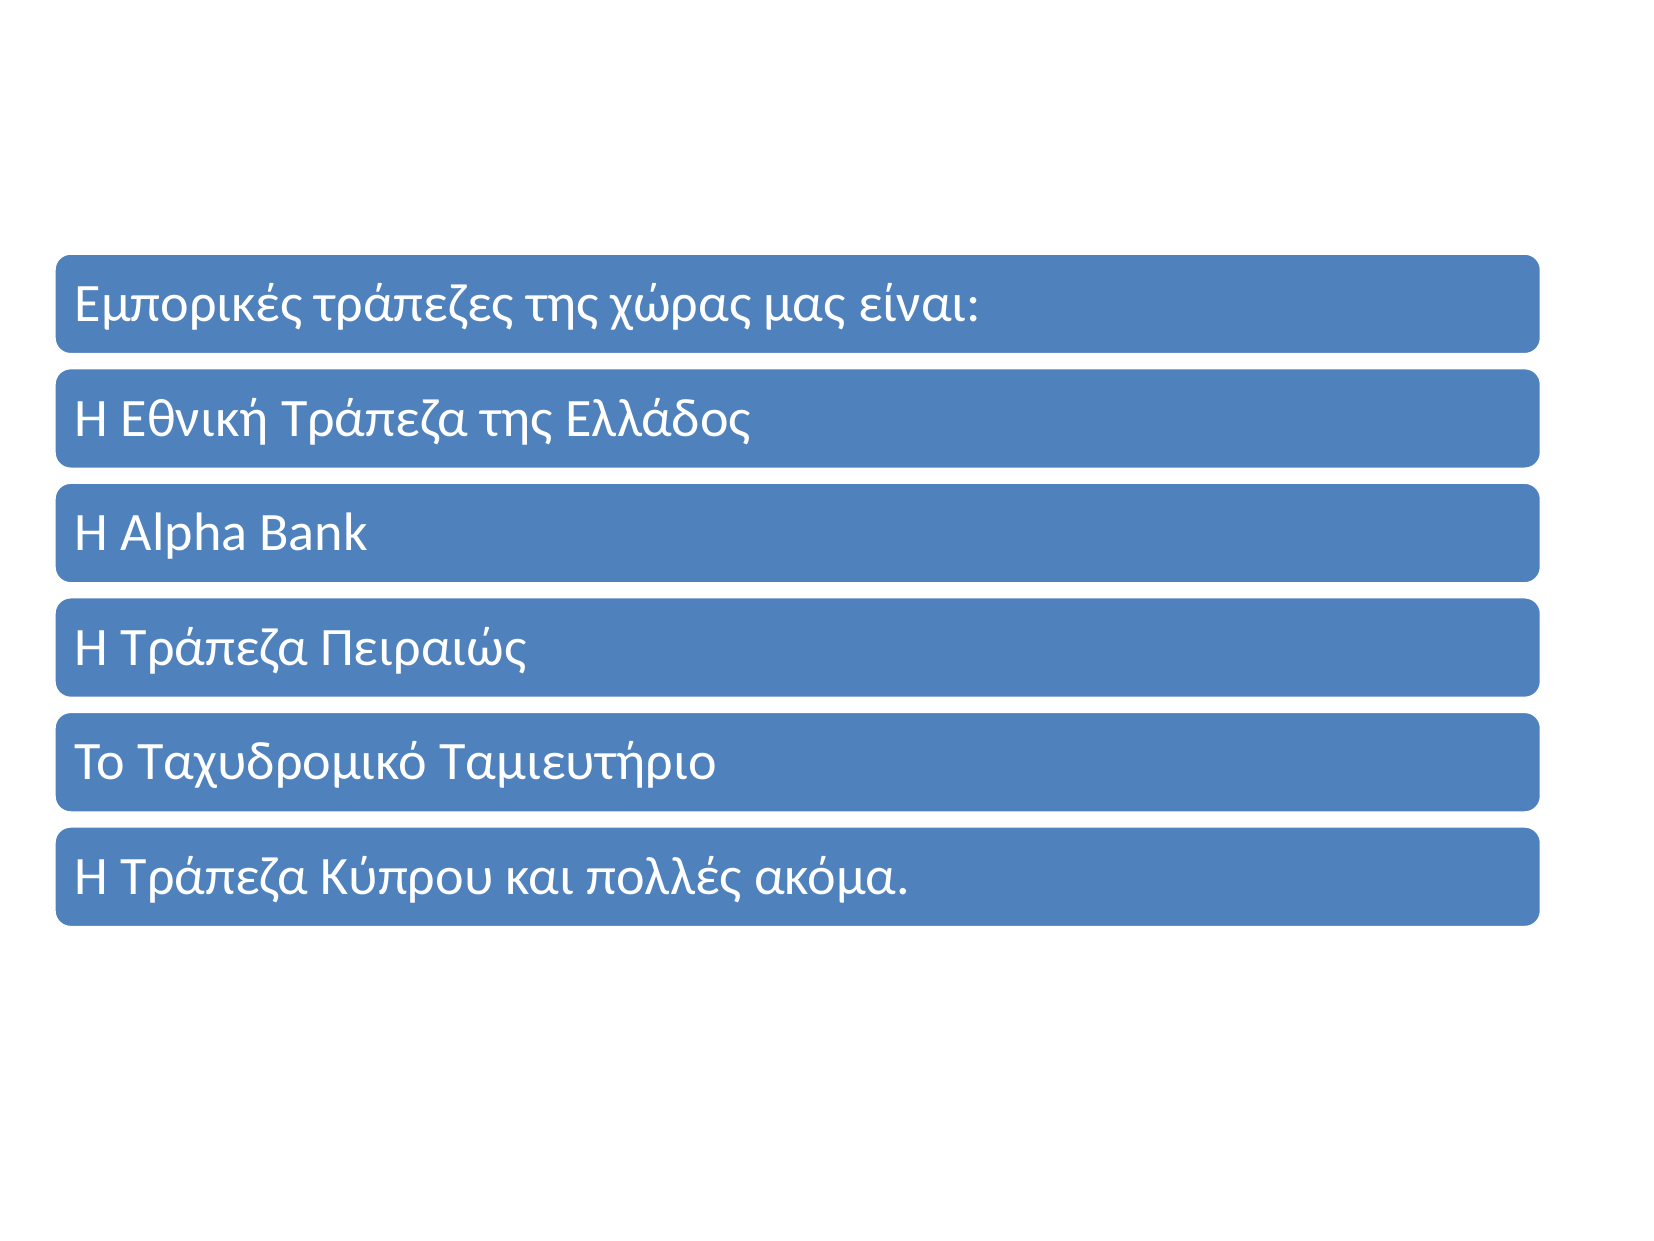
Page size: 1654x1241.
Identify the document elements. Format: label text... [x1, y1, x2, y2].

text_box Η Alpha Bank [53, 481, 1542, 585]
text_box Το Ταχυδρομικό Ταμιευτήριο [53, 711, 1542, 814]
text_box Η Εθνική Τράπεζα της Ελλάδος [53, 367, 1542, 470]
text_box Εμπορικές τράπεζες της χώρας μας είναι: [53, 252, 1542, 356]
text_box Η Τράπεζα Πειραιώς [53, 596, 1542, 699]
text_box Η Τράπεζα Κύπρου και πολλές ακόμα. [53, 825, 1542, 928]
